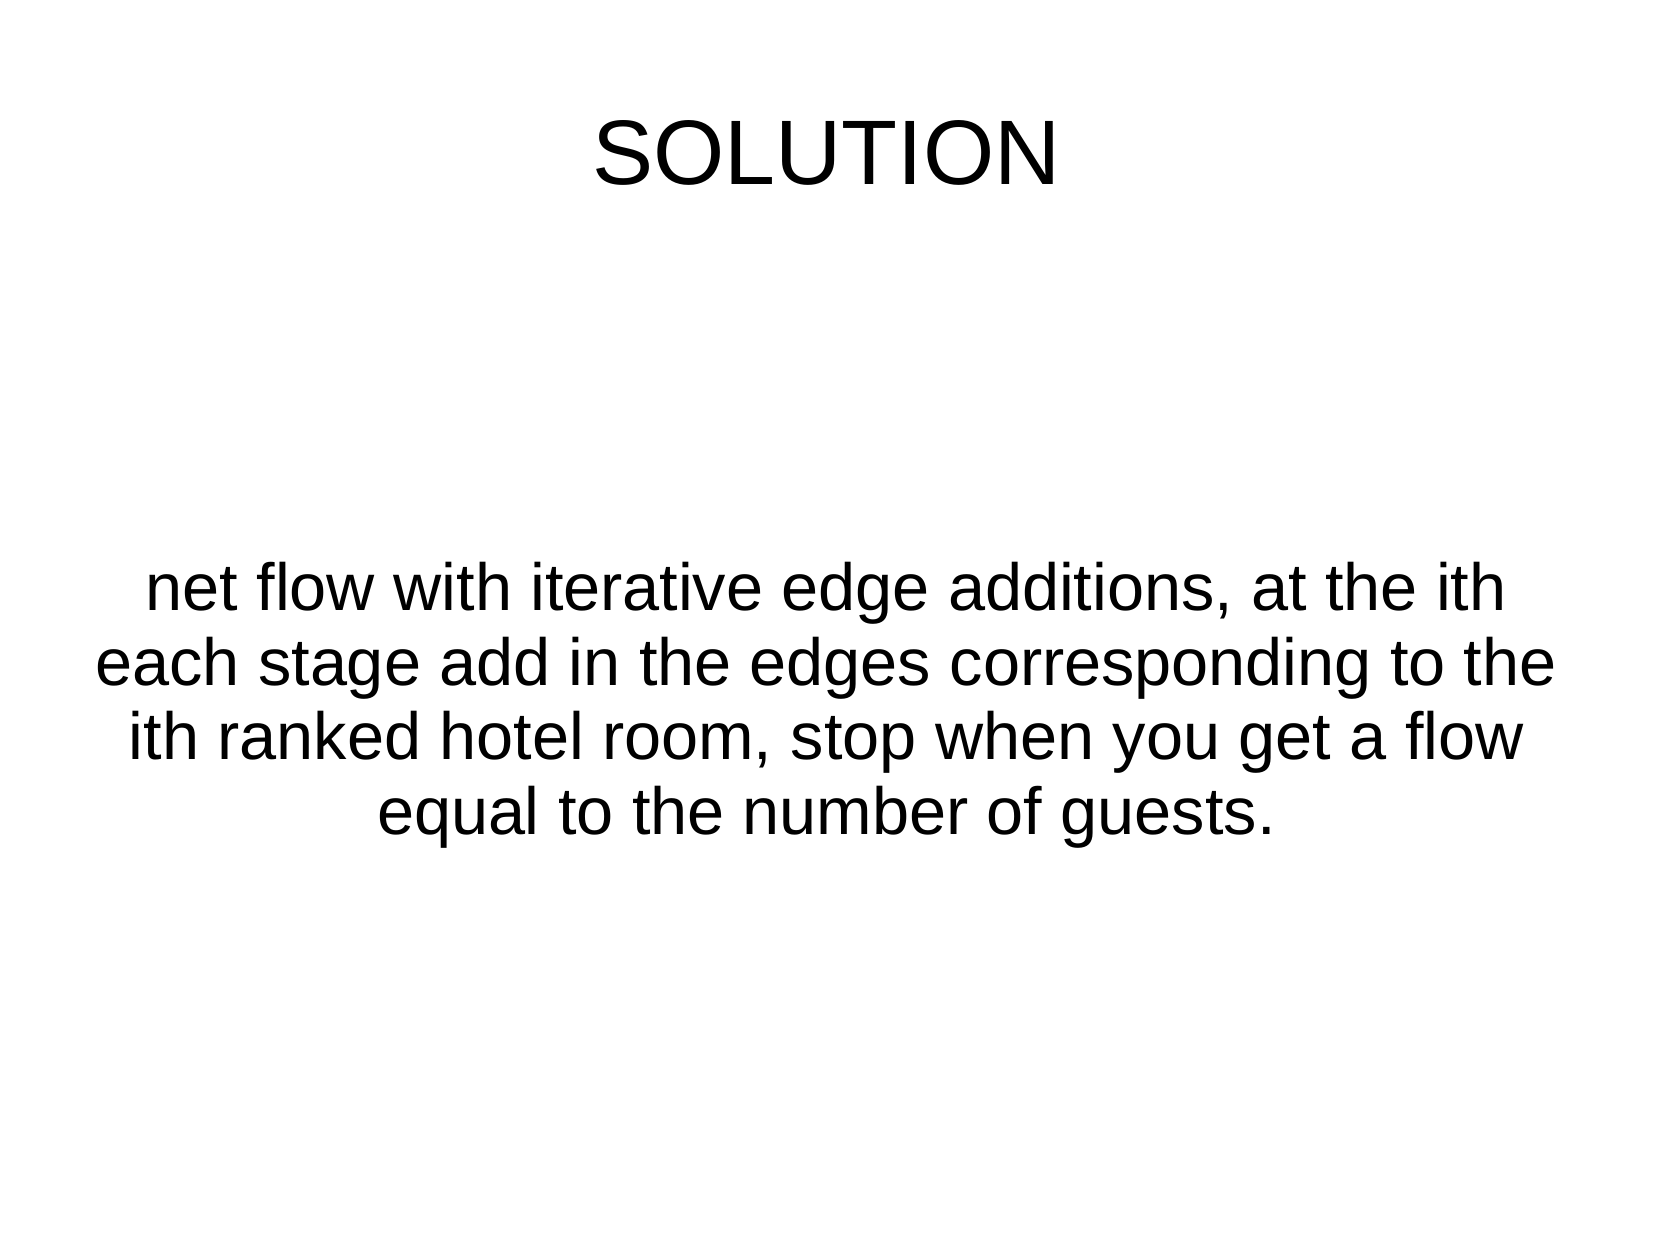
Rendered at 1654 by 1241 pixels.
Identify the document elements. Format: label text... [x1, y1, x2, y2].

title SOLUTION [82, 56, 1571, 250]
subtitle net flow with iterative edge additions, at the ith each stage add in the edges corresponding to the ith ranked hotel room, stop when you get a flow equal to the number of guests. [82, 297, 1571, 1102]
